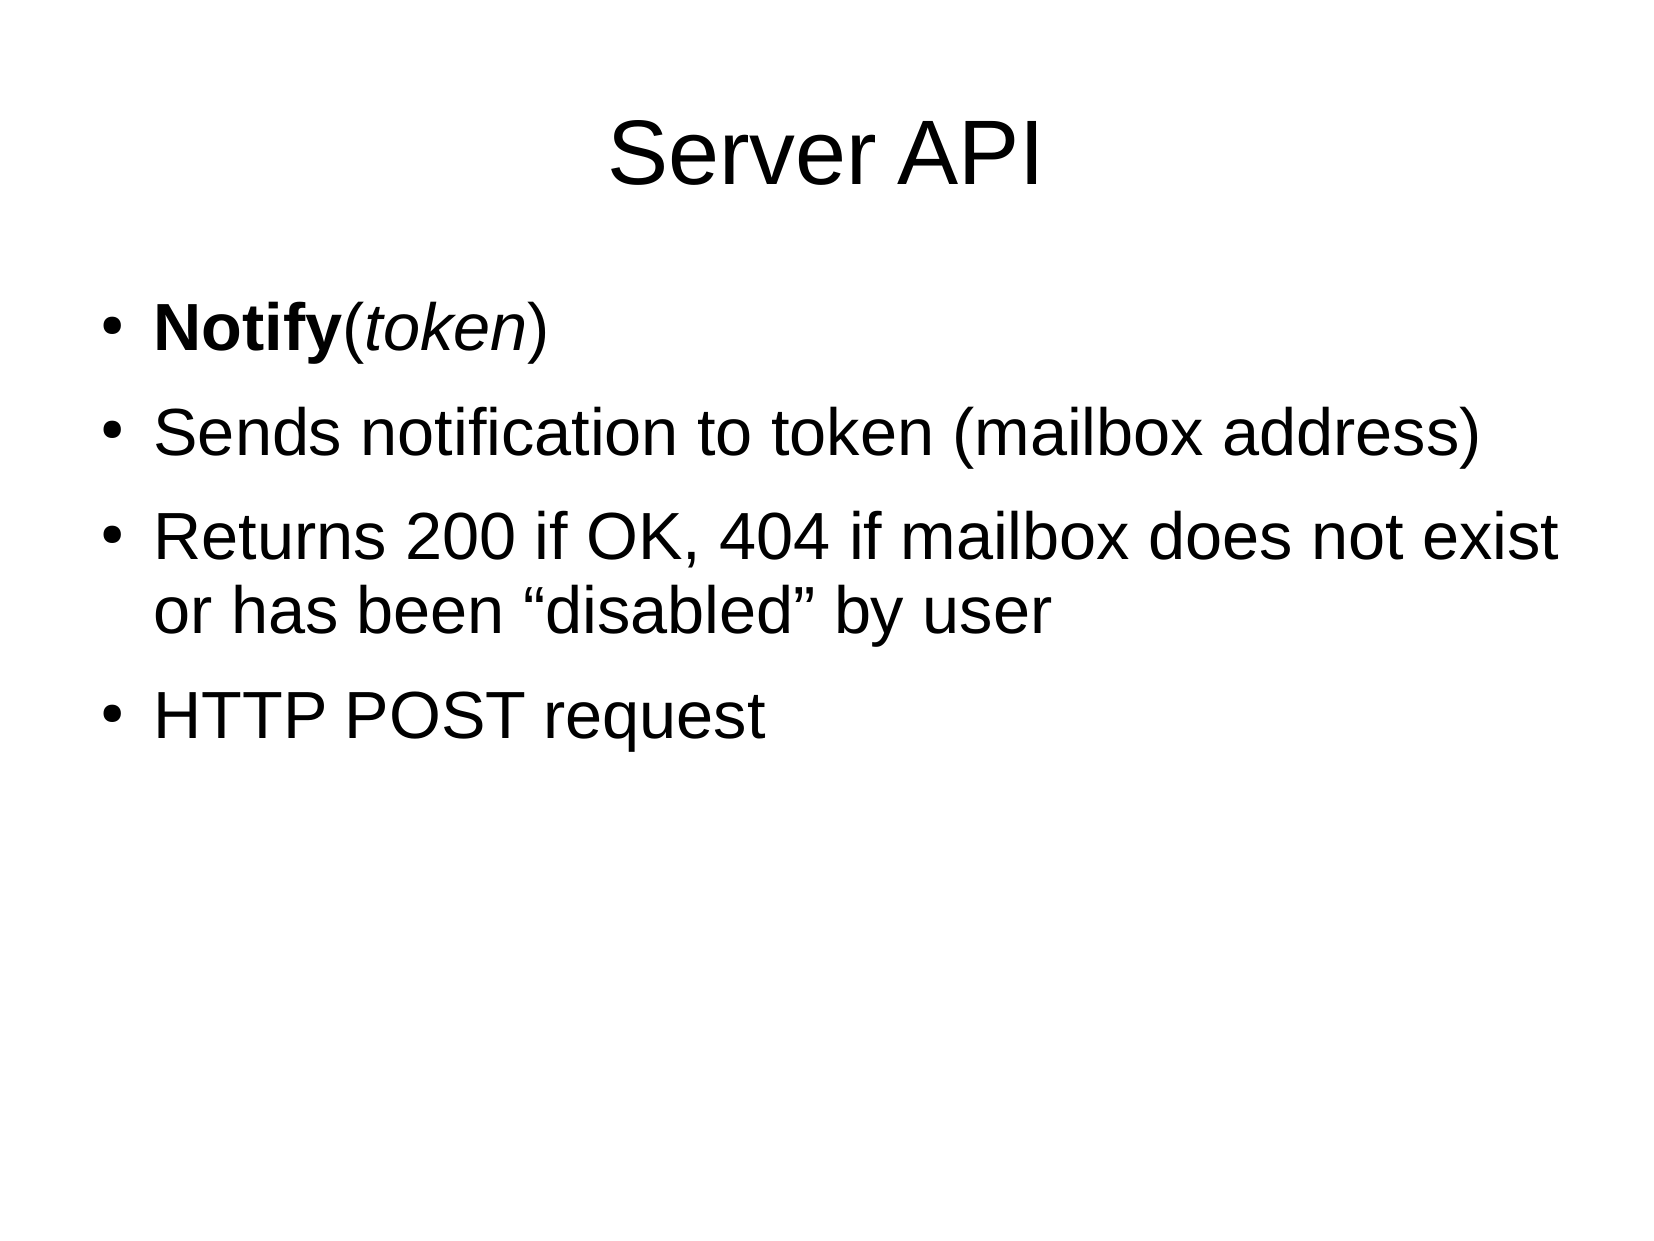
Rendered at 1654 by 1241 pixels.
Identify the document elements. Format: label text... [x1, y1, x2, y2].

list Notify(token) Sends notification to token (mailbox address) Returns 200 if OK, 404 if mailbox does not exist or has been “disabled” by user HTTP POST request [82, 290, 1571, 1094]
title Server API [82, 56, 1571, 250]
